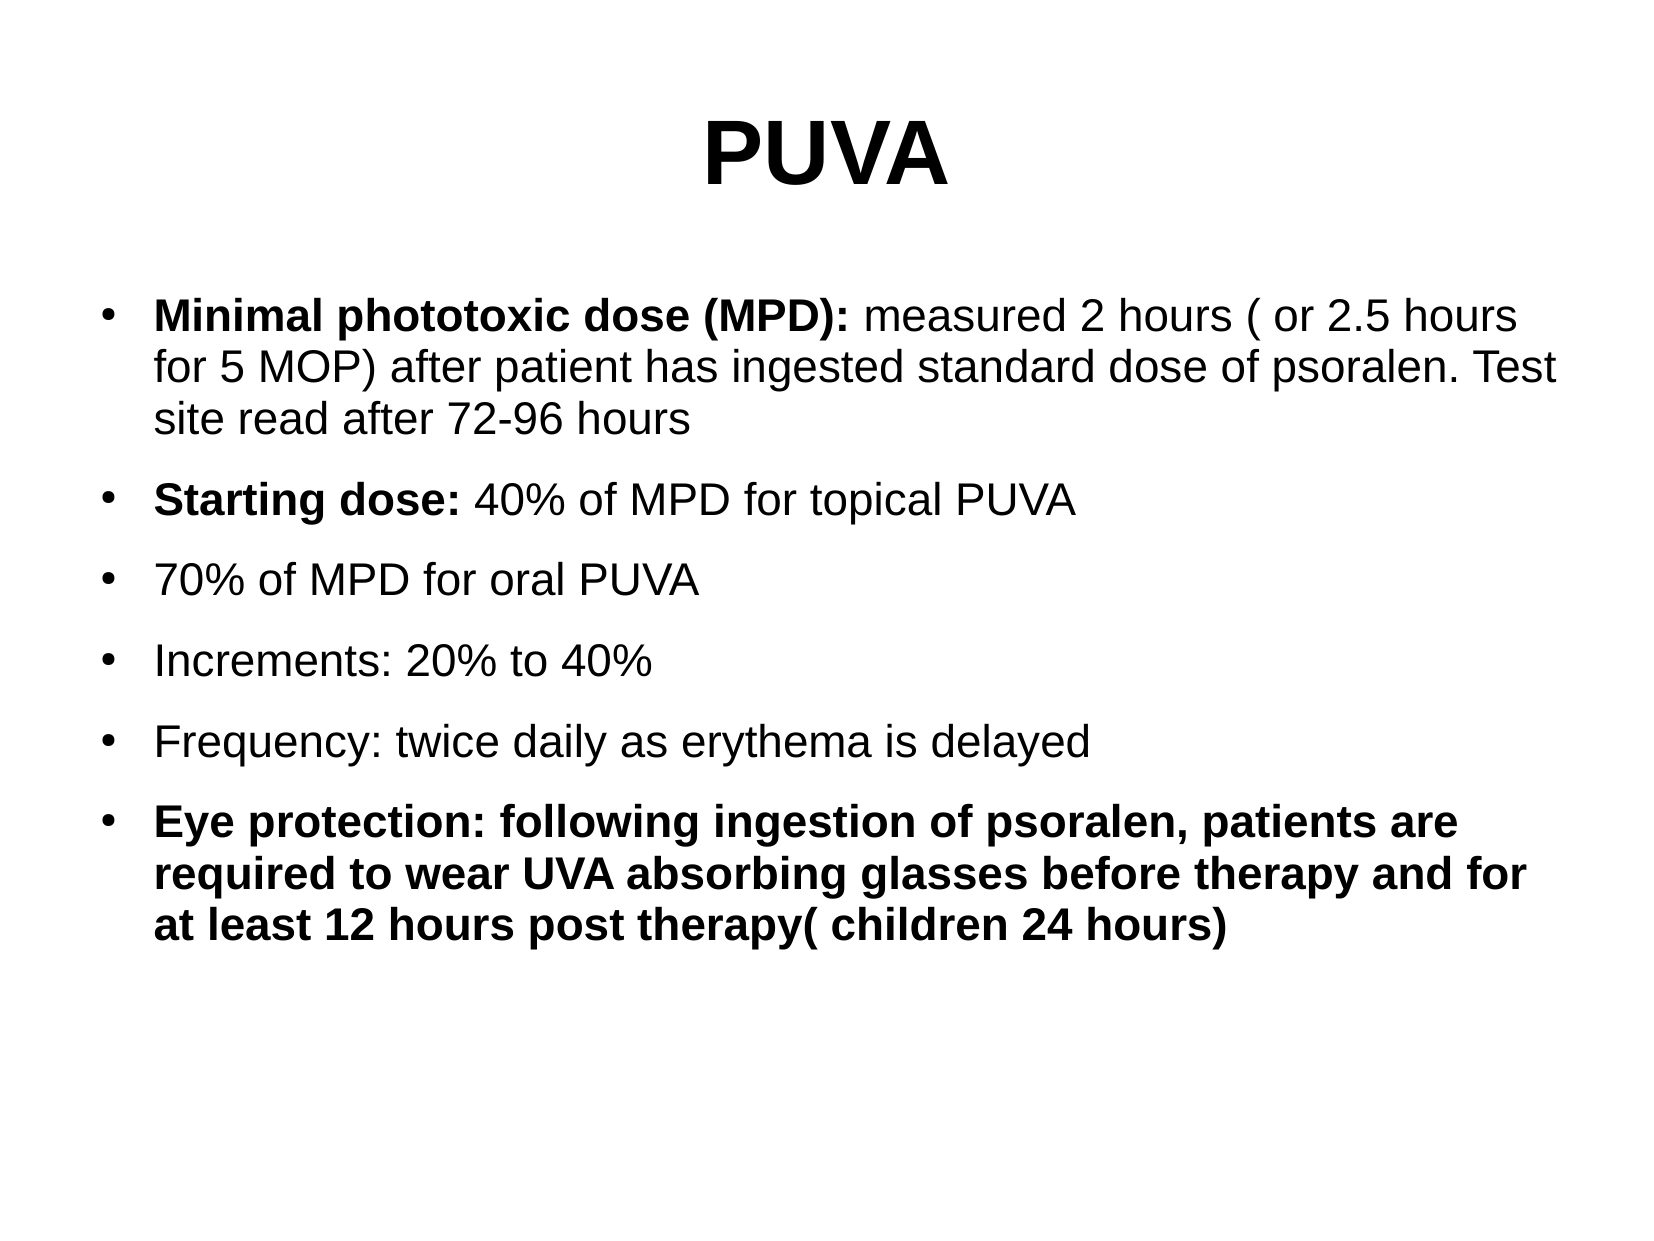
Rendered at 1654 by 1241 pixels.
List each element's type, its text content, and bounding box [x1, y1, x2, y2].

list Minimal phototoxic dose (MPD): measured 2 hours ( or 2.5 hours for 5 MOP) after patient has ingested standard dose of psoralen. Test site read after 72-96 hours Starting dose: 40% of MPD for topical PUVA 70% of MPD for oral PUVA Increments: 20% to 40% Frequency: twice daily as erythema is delayed Eye protection: following ingestion of psoralen, patients are required to wear UVA absorbing glasses before therapy and for at least 12 hours post therapy( children 24 hours) [82, 290, 1571, 1109]
title PUVA [82, 49, 1571, 257]
